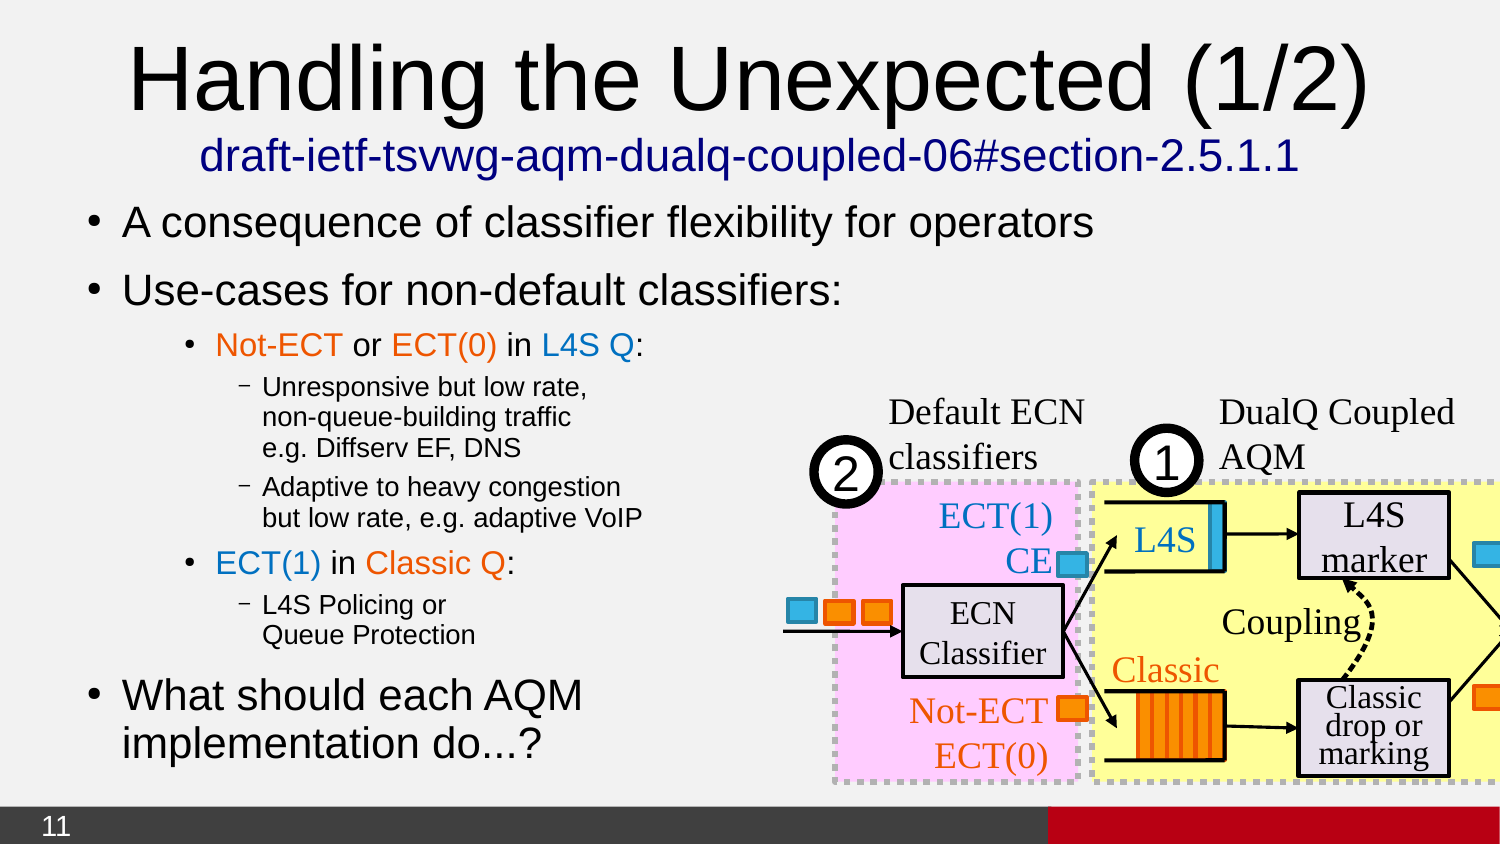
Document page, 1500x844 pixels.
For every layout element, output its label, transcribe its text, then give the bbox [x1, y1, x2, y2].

text_box Classic [1062, 637, 1235, 751]
text_box [1066, 609, 1079, 637]
text_box ECN Classifier [902, 585, 1064, 678]
list A consequence of classifier flexibility for operators Use-cases for non-default classifiers: Not-ECT or ECT(0) in L4S Q: Unresponsive but low rate, non-queue-building traffic e.g. Diffserv EF, DNS Adaptive to heavy congestion but low rate, e.g. adaptive VoIP ECT(1) in Classic Q: L4S Policing or Queue Protection What should each AQM implementation do...? [75, 197, 1426, 774]
text_box [825, 491, 1087, 630]
text_box [1092, 481, 1500, 637]
text_box Not-ECT ECT(0) [891, 678, 1064, 792]
text_box [787, 598, 817, 622]
title Handling the Unexpected (1/2) draft-ietf-tsvwg-aqm-dualq-coupled-06#section-2.5.1.1 [75, 27, 1425, 181]
text_box [1235, 564, 1500, 727]
text_box Default ECN classifiers [873, 379, 1104, 491]
text_box Classic drop or marking [1298, 680, 1450, 777]
text_box 2 [813, 439, 873, 505]
text_box [1064, 751, 1079, 782]
text_box [835, 633, 902, 782]
text_box DualQ Coupled AQM [1204, 379, 1475, 440]
text_box L4S [1116, 507, 1212, 568]
text_box L4S marker [1299, 492, 1450, 579]
text_box Coupling [1206, 589, 1377, 650]
text_box [1092, 648, 1500, 782]
text_box 1 [1134, 428, 1199, 493]
text_box ECT(1) CE [879, 491, 1069, 543]
